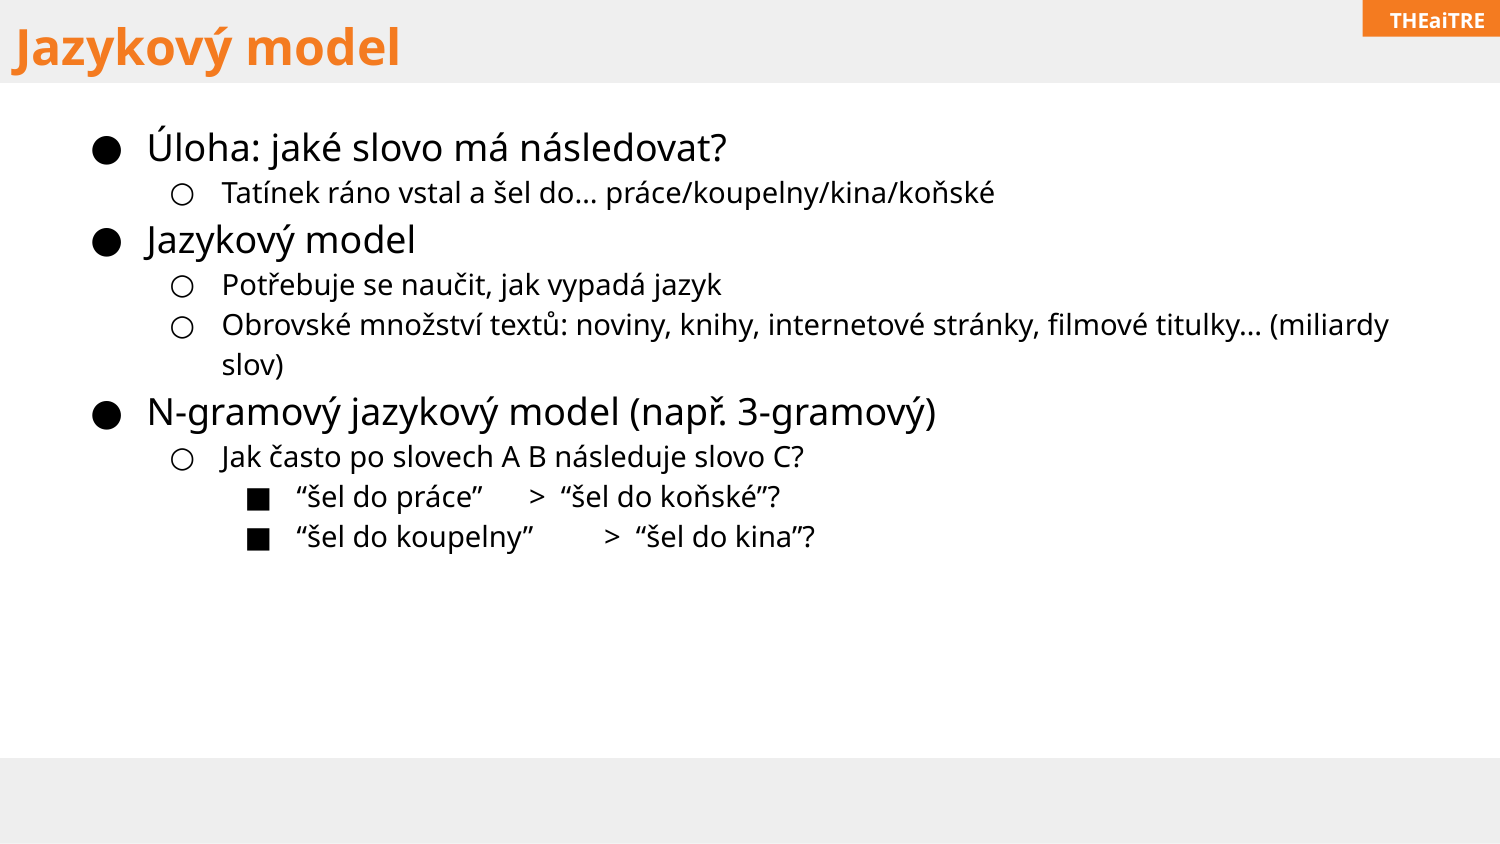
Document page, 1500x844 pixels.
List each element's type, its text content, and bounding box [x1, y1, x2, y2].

subtitle THEaiTRE [1362, 0, 1500, 37]
list Úloha: jaké slovo má následovat? Tatínek ráno vstal a šel do… práce/koupelny/kina/koňské Jazykový model Potřebuje se naučit, jak vypadá jazyk Obrovské množství textů: noviny, knihy, internetové stránky, filmové titulky… (miliardy slov) N-gramový jazykový model (např. 3-gramový) Jak často po slovech A B následuje slovo C? “šel do práce” > “šel do koňské”? “šel do koupelny” > “šel do kina”? [56, 102, 1455, 778]
title Jazykový model [0, 0, 1500, 83]
